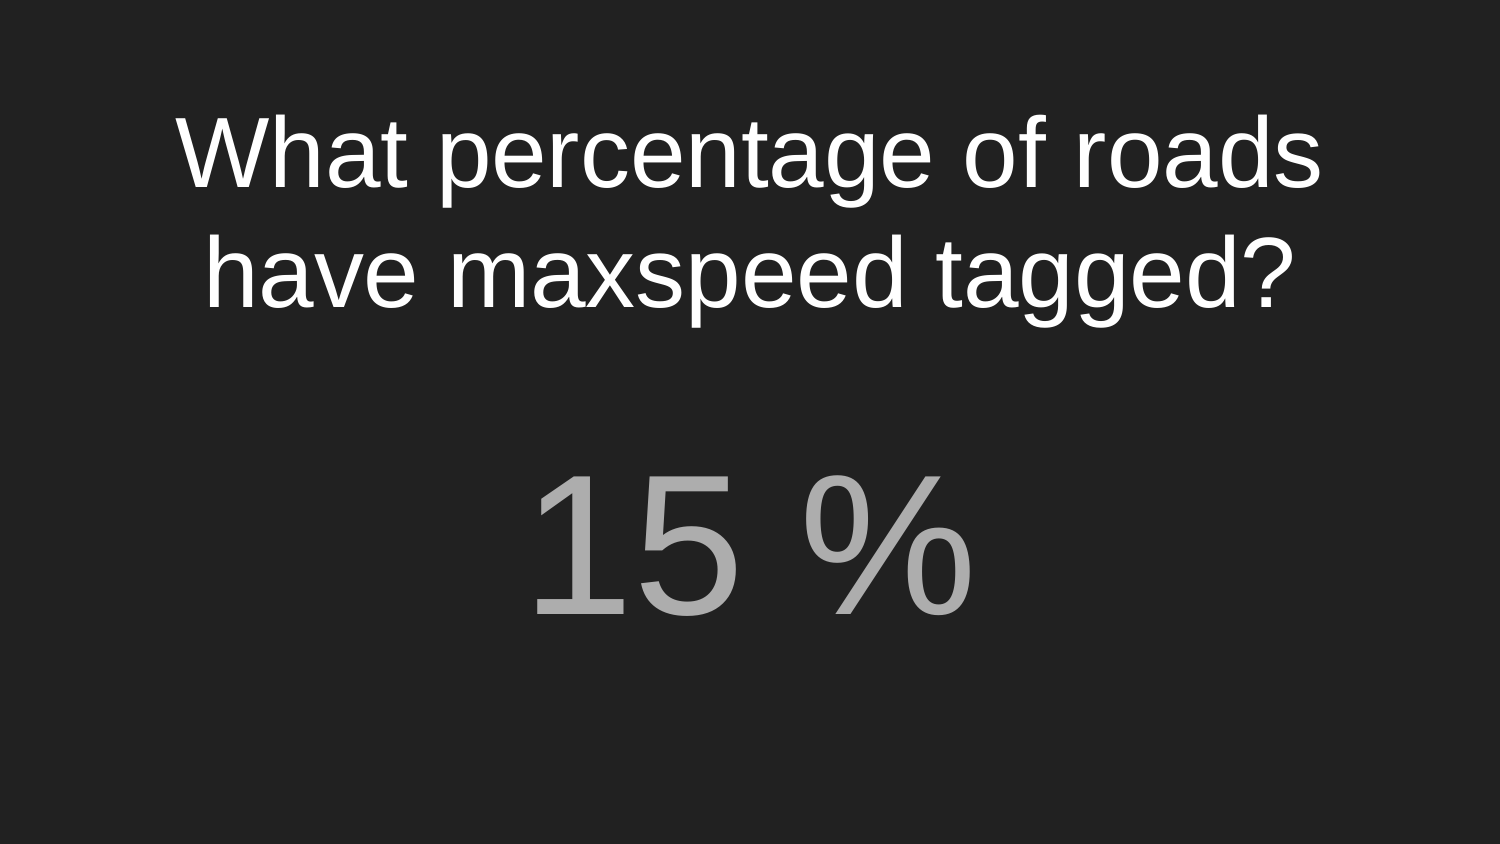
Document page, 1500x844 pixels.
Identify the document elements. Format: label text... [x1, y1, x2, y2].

list 15 % [51, 297, 1449, 735]
title What percentage of roads have maxspeed tagged? [51, 72, 1449, 297]
